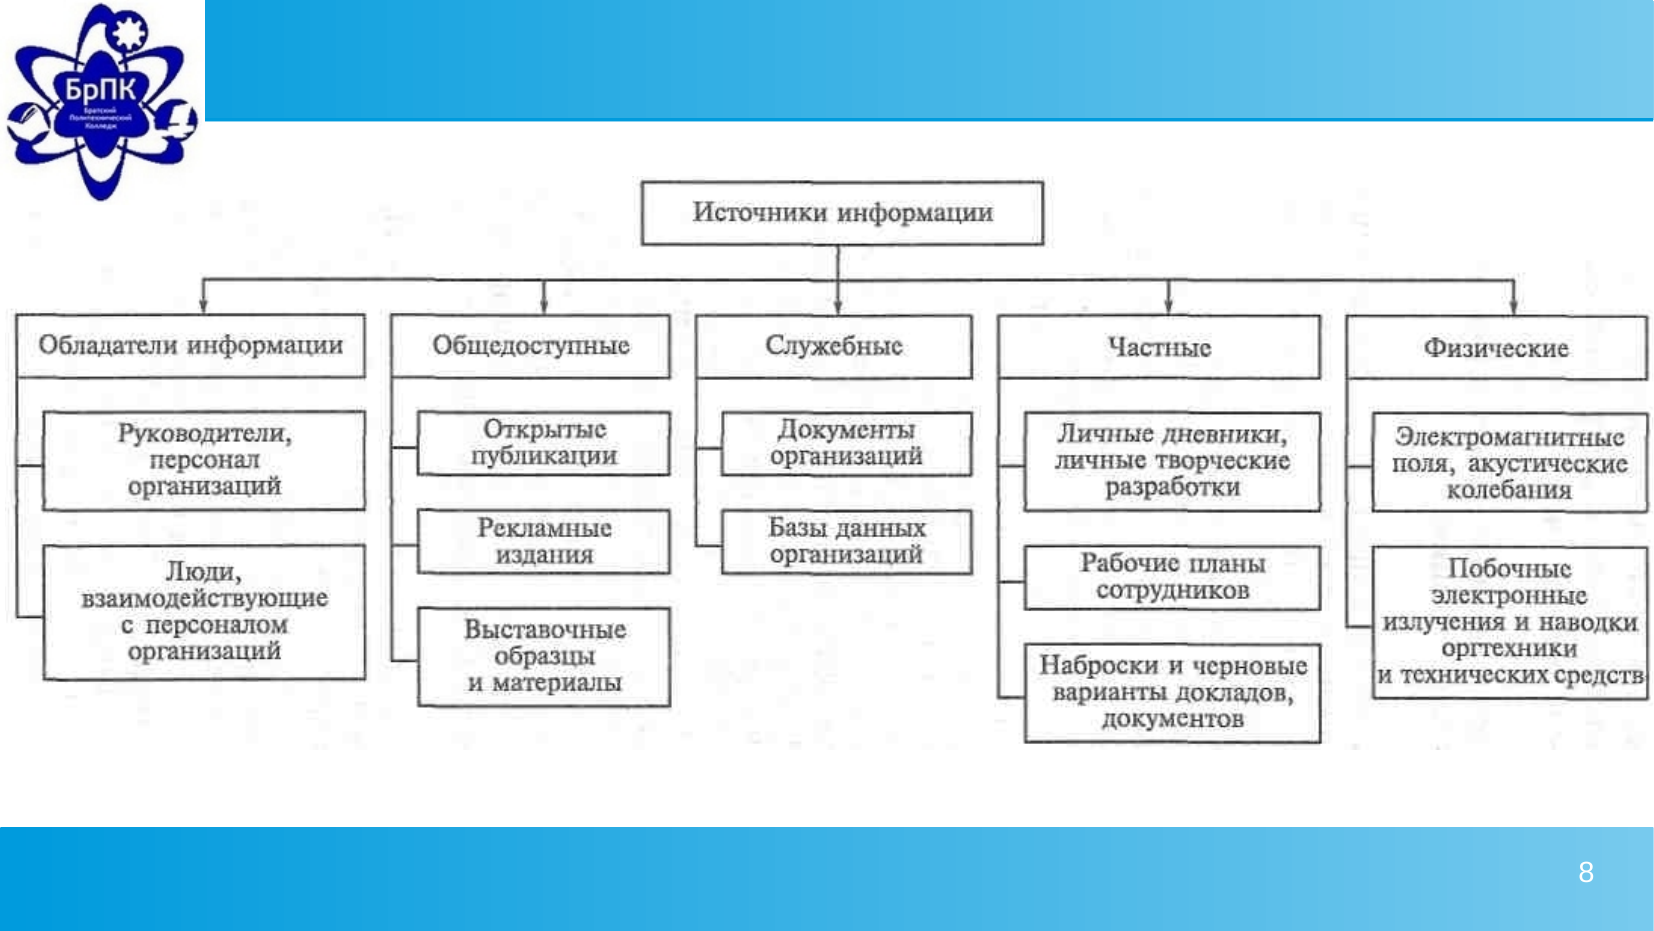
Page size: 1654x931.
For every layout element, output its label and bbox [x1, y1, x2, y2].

picture [0, 0, 1654, 750]
